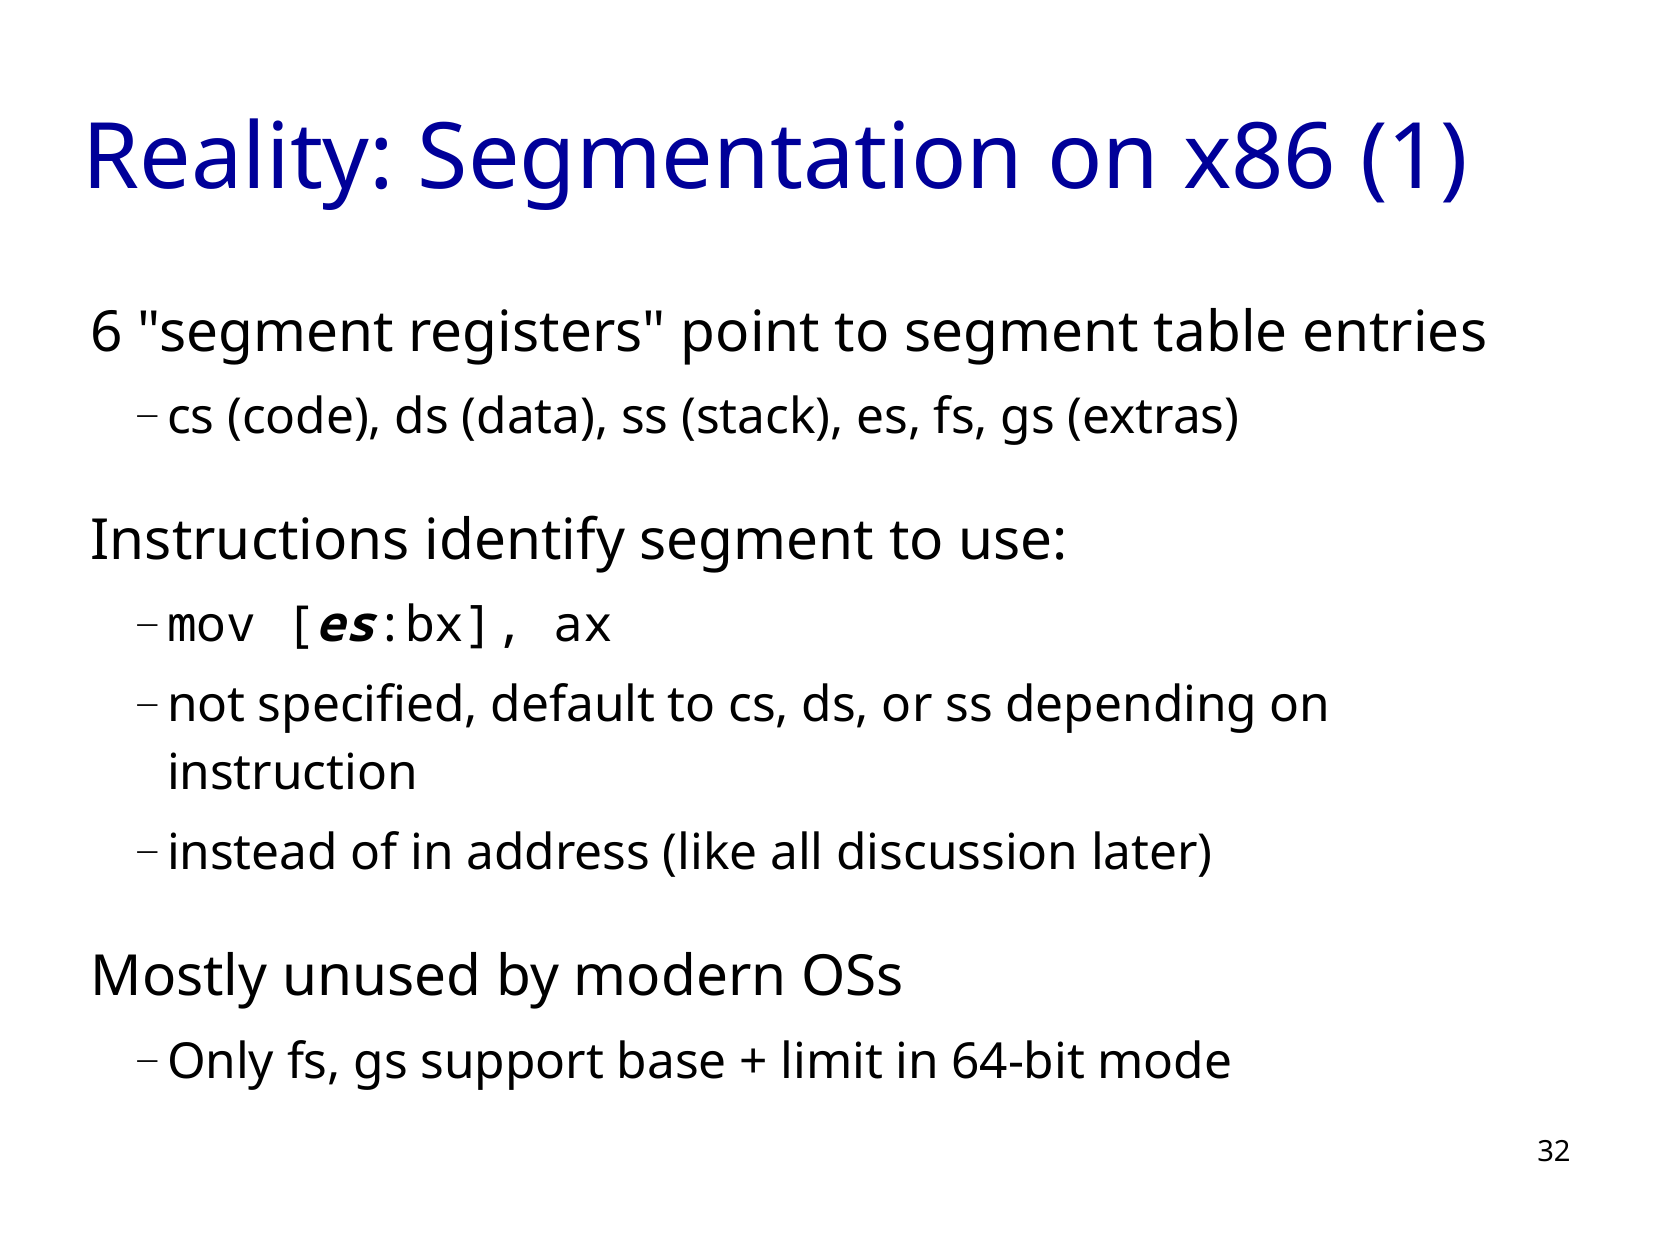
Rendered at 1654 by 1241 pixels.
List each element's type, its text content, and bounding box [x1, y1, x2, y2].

title Reality: Segmentation on x86 (1) [82, 49, 1571, 257]
list 6 "segment registers" point to segment table entries cs (code), ds (data), ss (stack), es, fs, gs (extras) Instructions identify segment to use: mov [es:bx], ax not specified, default to cs, ds, or ss depending on instruction instead of in address (like all discussion later) Mostly unused by modern OSs Only fs, gs support base + limit in 64-bit mode [60, 290, 1571, 1096]
